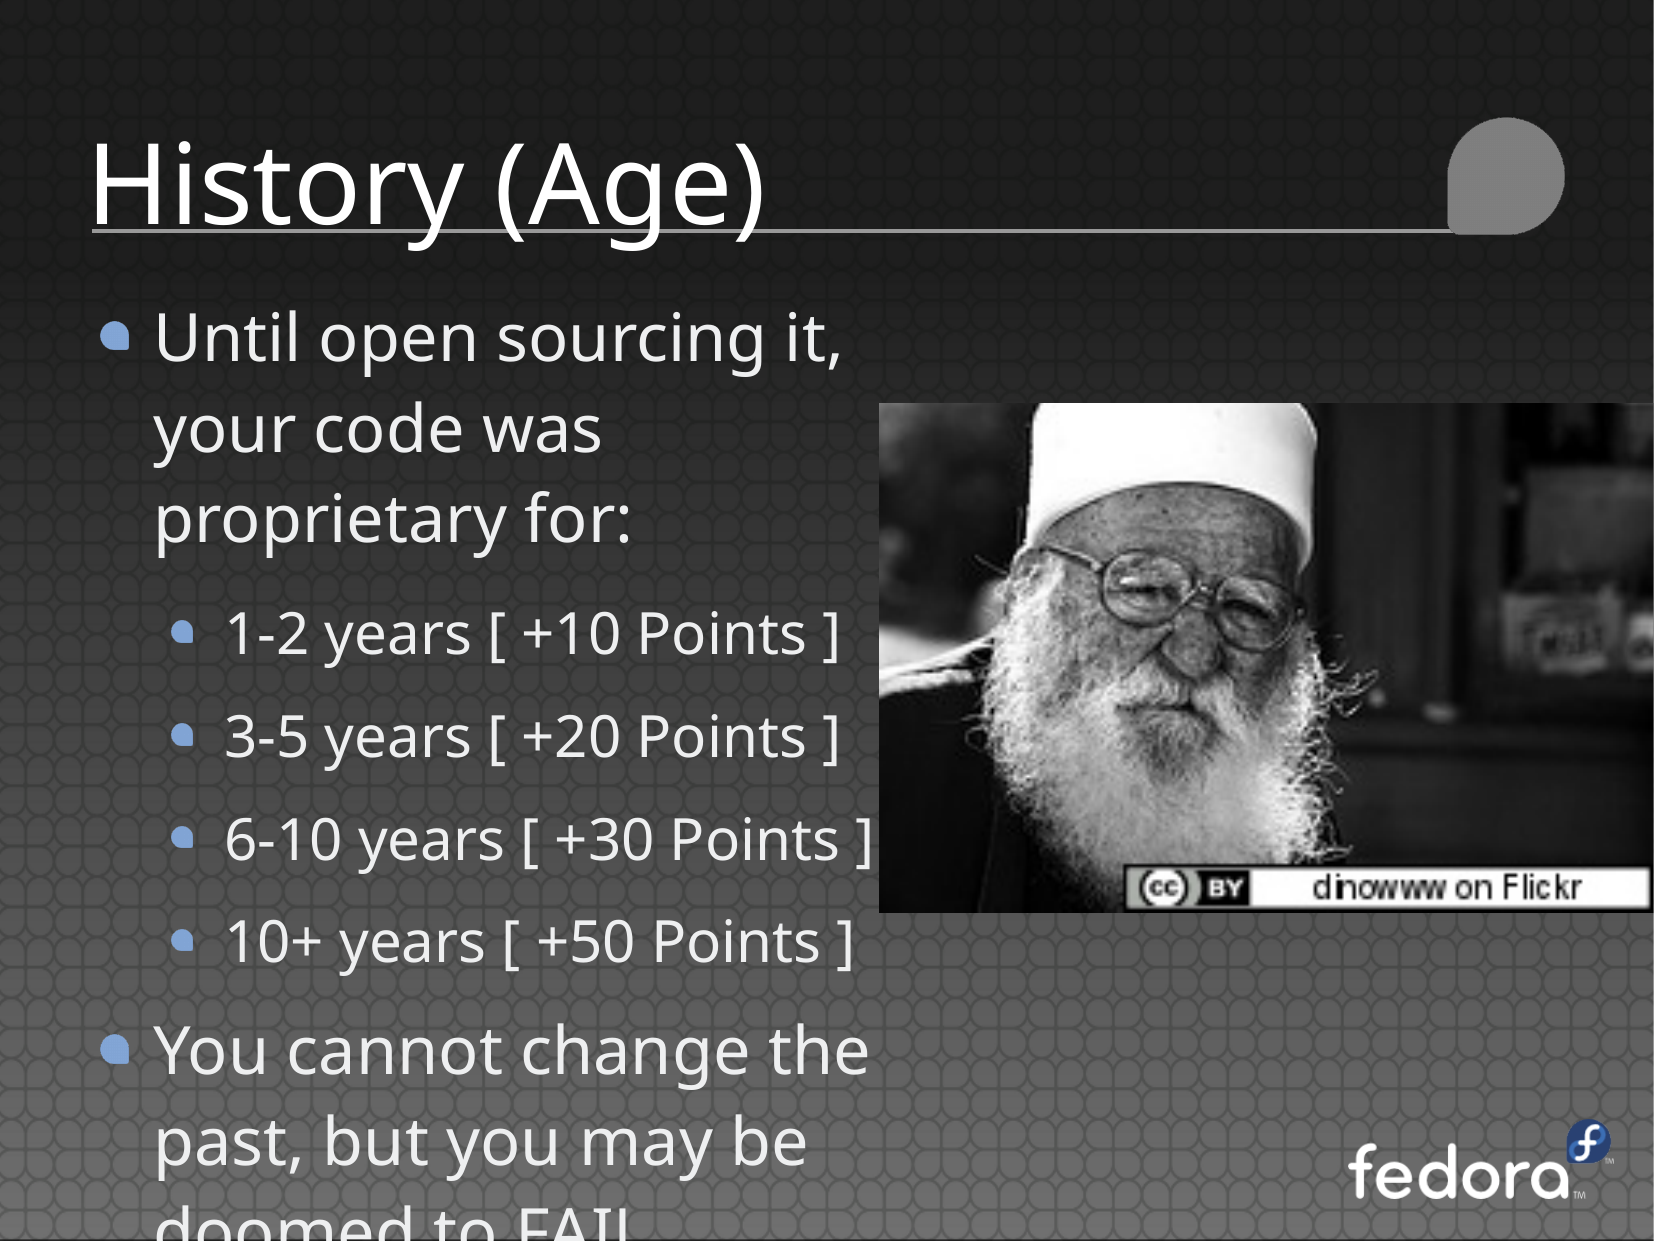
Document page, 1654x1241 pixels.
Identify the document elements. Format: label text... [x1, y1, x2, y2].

picture [163, 1230, 183, 1241]
picture [467, 1230, 488, 1241]
picture [493, 1230, 521, 1241]
picture [527, 1230, 558, 1241]
picture [410, 1230, 439, 1241]
picture [581, 1230, 599, 1241]
picture [332, 1230, 342, 1241]
picture [244, 1230, 265, 1241]
picture [605, 1230, 619, 1241]
picture [230, 1230, 239, 1241]
picture [347, 1230, 365, 1235]
picture [0, 0, 1654, 1241]
picture [347, 1230, 380, 1241]
title History (Age) [86, 112, 1576, 249]
list Until open sourcing it, your code was proprietary for: 1-2 years [ +10 Points ] 3-5 years [ +20 Points ] 6-10 years [ +30 Points ] 10+ years [ +50 Points ] You cannot change the past, but you may be doomed to FAIL because of it. [82, 290, 892, 1230]
picture [204, 1230, 225, 1241]
picture [385, 1230, 405, 1241]
picture [562, 1230, 577, 1236]
picture [188, 1230, 199, 1241]
picture [309, 1230, 326, 1241]
picture [287, 1230, 303, 1241]
picture [270, 1230, 281, 1241]
picture [445, 1230, 462, 1241]
